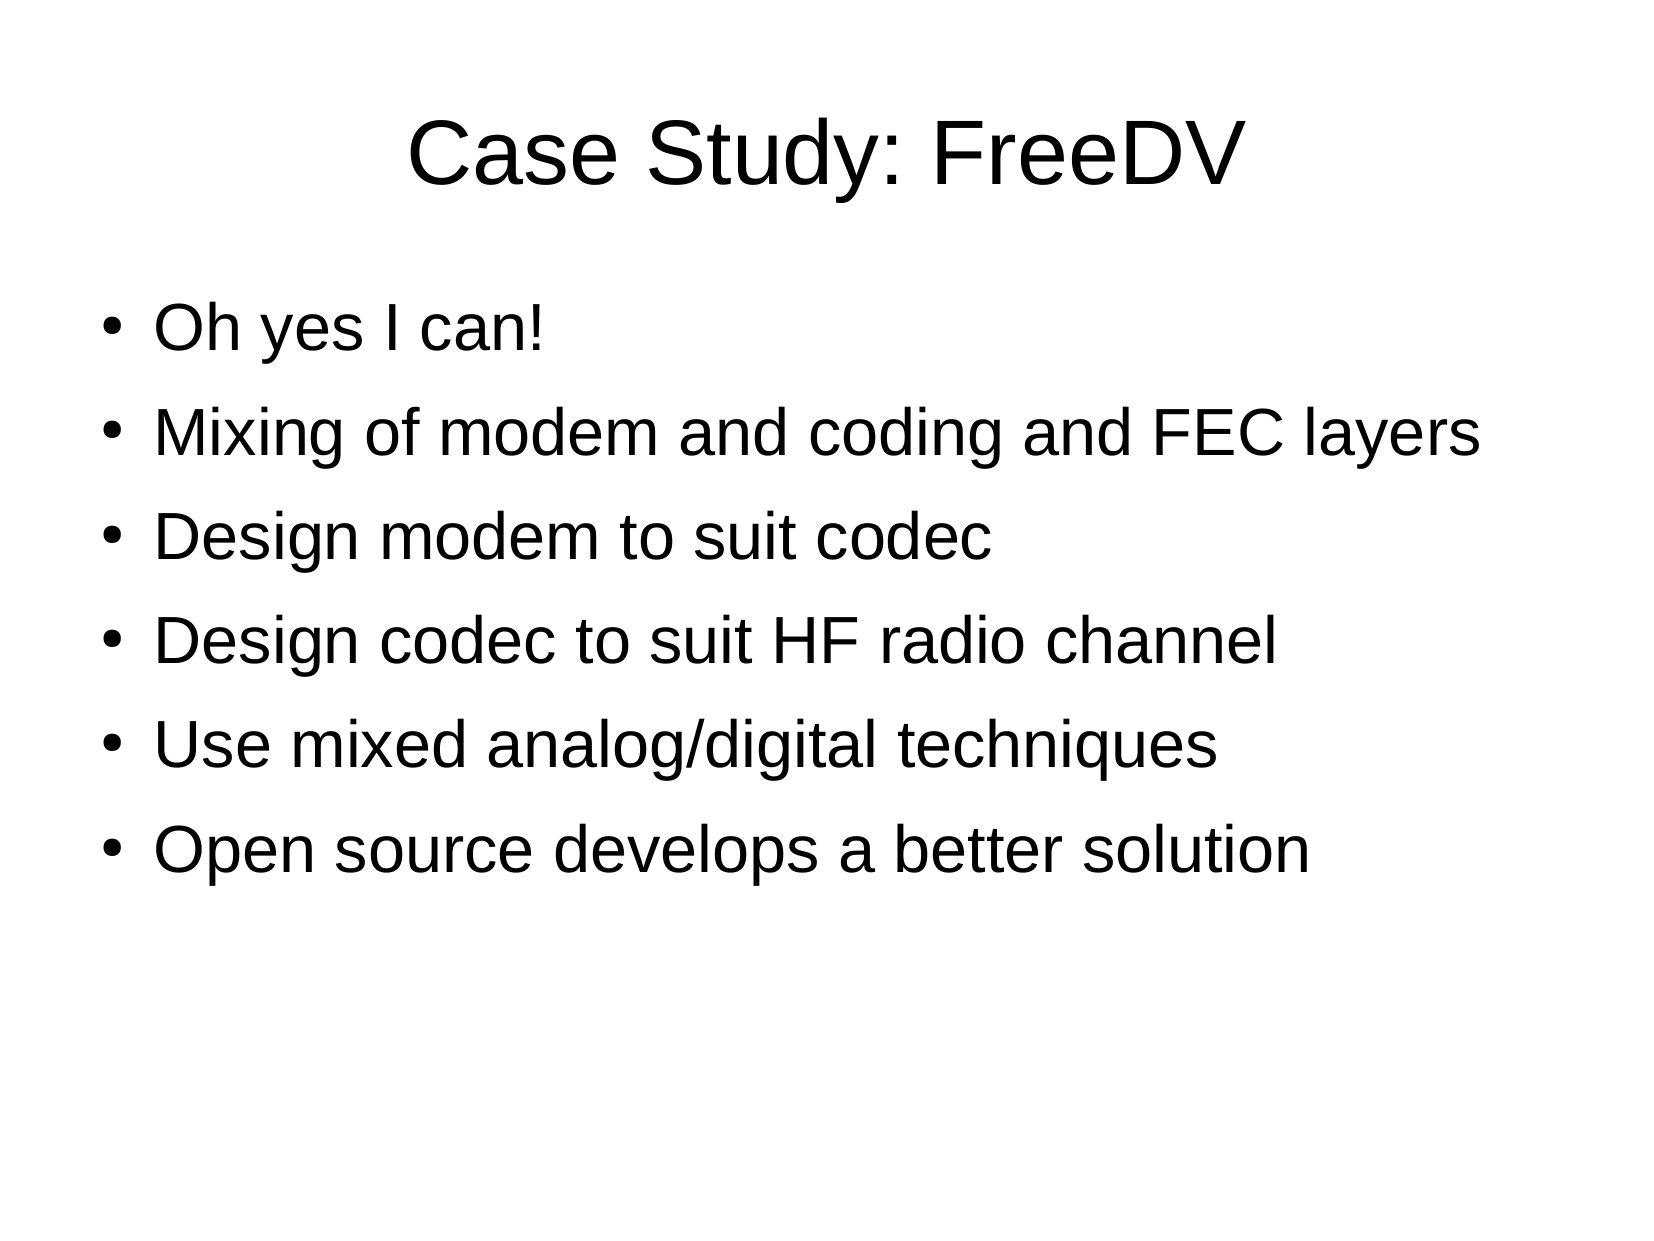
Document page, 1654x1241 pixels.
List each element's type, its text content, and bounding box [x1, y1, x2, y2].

list Oh yes I can! Mixing of modem and coding and FEC layers Design modem to suit codec Design codec to suit HF radio channel Use mixed analog/digital techniques Open source develops a better solution [82, 290, 1571, 1010]
title Case Study: FreeDV [82, 49, 1571, 257]
